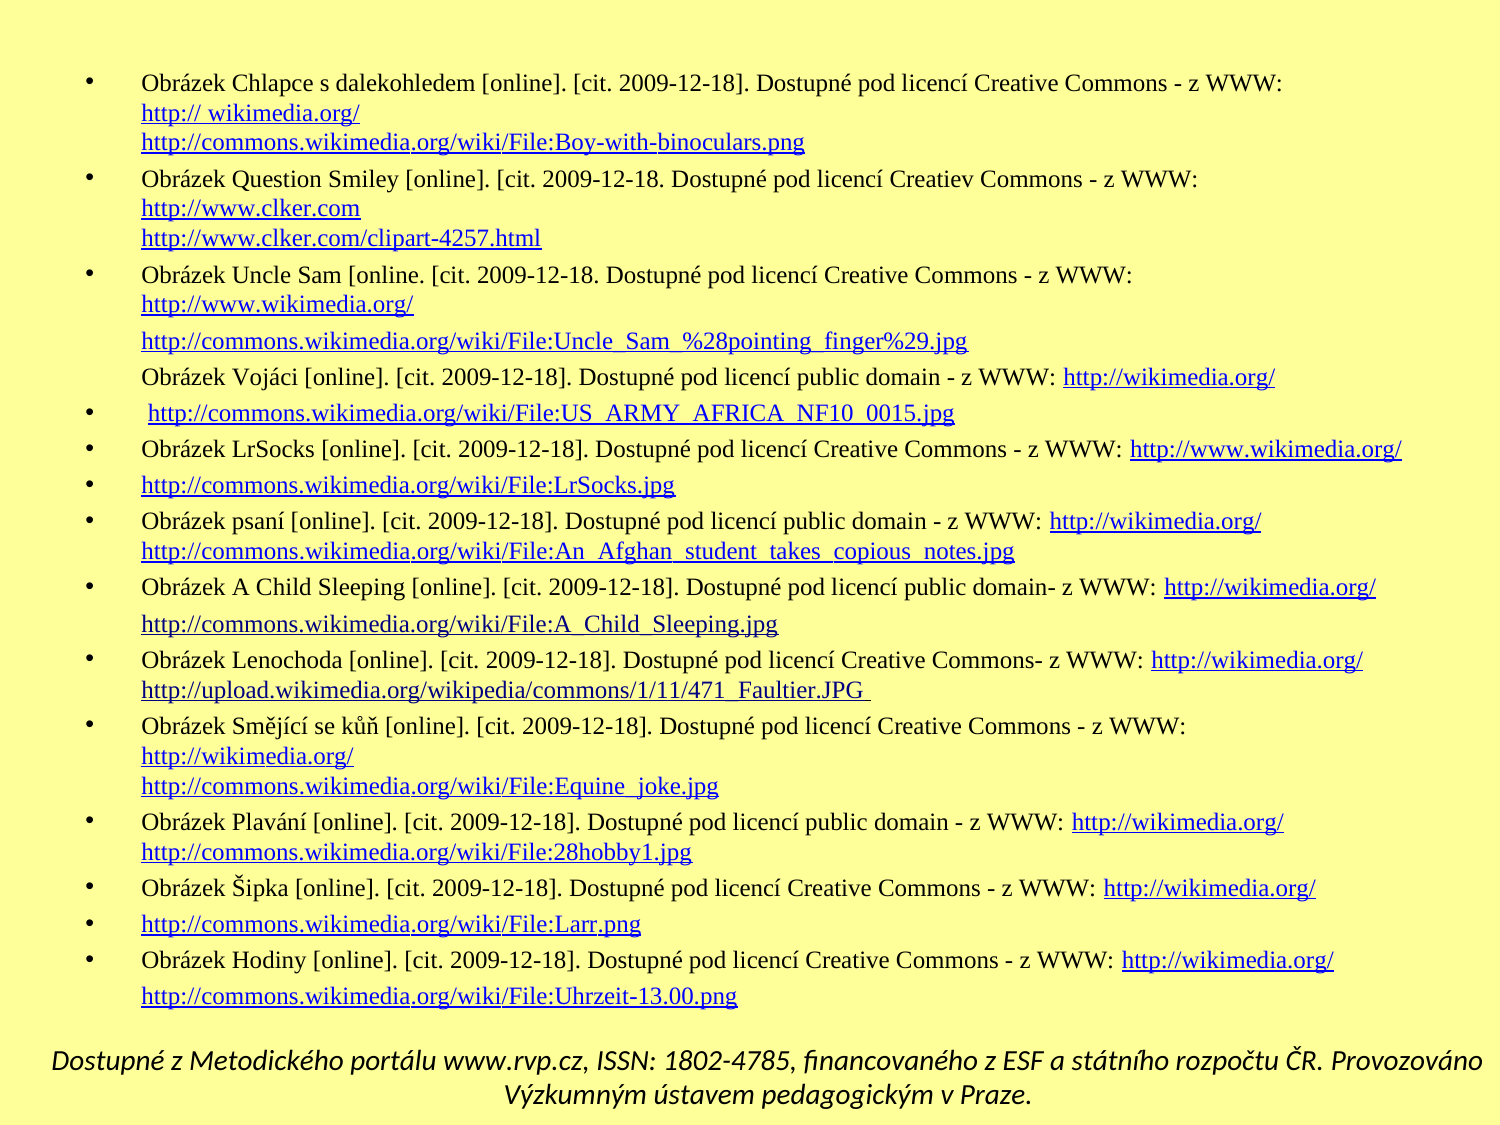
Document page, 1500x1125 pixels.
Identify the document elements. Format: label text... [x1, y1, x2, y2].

list Obrázek Chlapce s dalekohledem [online]. [cit. 2009-12-18]. Dostupné pod licencí Creative Commons - z WWW: http:// wikimedia.org/ http://commons.wikimedia.org/wiki/File:Boy-with-binoculars.png Obrázek Question Smiley [online]. [cit. 2009-12-18. Dostupné pod licencí Creatiev Commons - z WWW: http://www.clker.com http://www.clker.com/clipart-4257.html Obrázek Uncle Sam [online. [cit. 2009-12-18. Dostupné pod licencí Creative Commons - z WWW: http://www.wikimedia.org/ http://commons.wikimedia.org/wiki/File:Uncle_Sam_%28pointing_finger%29.jpg Obrázek Vojáci [online]. [cit. 2009-12-18]. Dostupné pod licencí public domain - z WWW: http://wikimedia.org/ http://commons.wikimedia.org/wiki/File:US_ARMY_AFRICA_NF10_0015.jpg Obrázek LrSocks [online]. [cit. 2009-12-18]. Dostupné pod licencí Creative Commons - z WWW: http://www.wikimedia.org/ http://commons.wikimedia.org/wiki/File:LrSocks.jpg Obrázek psaní [online]. [cit. 2009-12-18]. Dostupné pod licencí public domain - z WWW: http://wikimedia.org/ http://commons.wikimedia.org/wiki/File:An_Afghan_student_takes_copious_notes.jpg Obrázek A Child Sleeping [online]. [cit. 2009-12-18]. Dostupné pod licencí public domain- z WWW: http://wikimedia.org/ http://commons.wikimedia.org/wiki/File:A_Child_Sleeping.jpg Obrázek Lenochoda [online]. [cit. 2009-12-18]. Dostupné pod licencí Creative Commons- z WWW: http://wikimedia.org/ http://upload.wikimedia.org/wikipedia/commons/1/11/471_Faultier.JPG Obrázek Smějící se kůň [online]. [cit. 2009-12-18]. Dostupné pod licencí Creative Commons - z WWW: http://wikimedia.org/ http://commons.wikimedia.org/wiki/File:Equine_joke.jpg Obrázek Plavání [online]. [cit. 2009-12-18]. Dostupné pod licencí public domain - z WWW: http://wikimedia.org/ http://commons.wikimedia.org/wiki/File:28hobby1.jpg Obrázek Šipka [online]. [cit. 2009-12-18]. Dostupné pod licencí Creative Commons - z WWW: http://wikimedia.org/ http://commons.wikimedia.org/wiki/File:Larr.png Obrázek Hodiny [online]. [cit. 2009-12-18]. Dostupné pod licencí Creative Commons - z WWW: http://wikimedia.org/ http://commons.wikimedia.org/wiki/File:Uhrzeit-13.00.png [70, 58, 1421, 1033]
text_box Dostupné z Metodického portálu www.rvp.cz, ISSN: 1802-4785, financovaného z ESF a státního rozpočtu ČR. Provozováno Výzkumným ústavem pedagogickým v Praze. [36, 1033, 1500, 1119]
